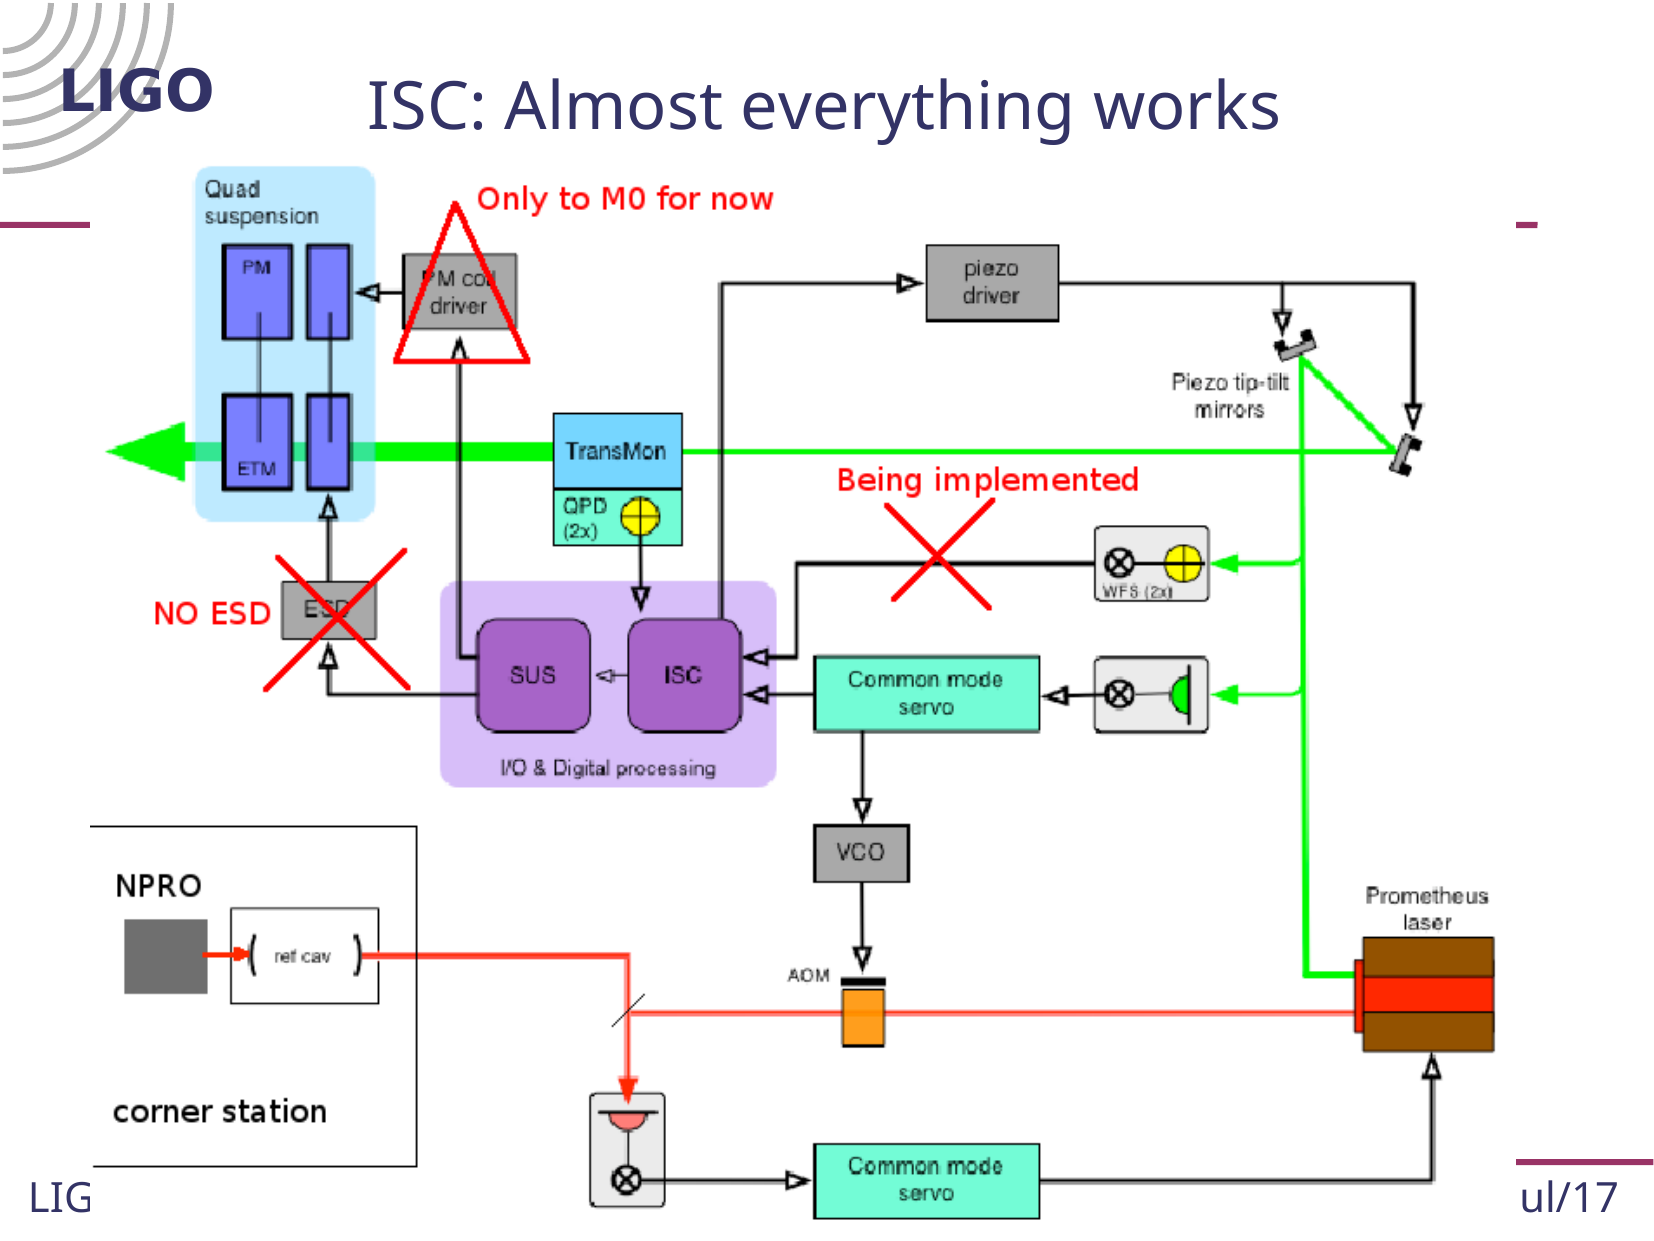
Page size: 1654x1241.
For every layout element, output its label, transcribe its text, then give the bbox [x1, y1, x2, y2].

picture [90, 151, 1516, 1232]
title ISC: Almost everything works [187, 0, 1463, 151]
